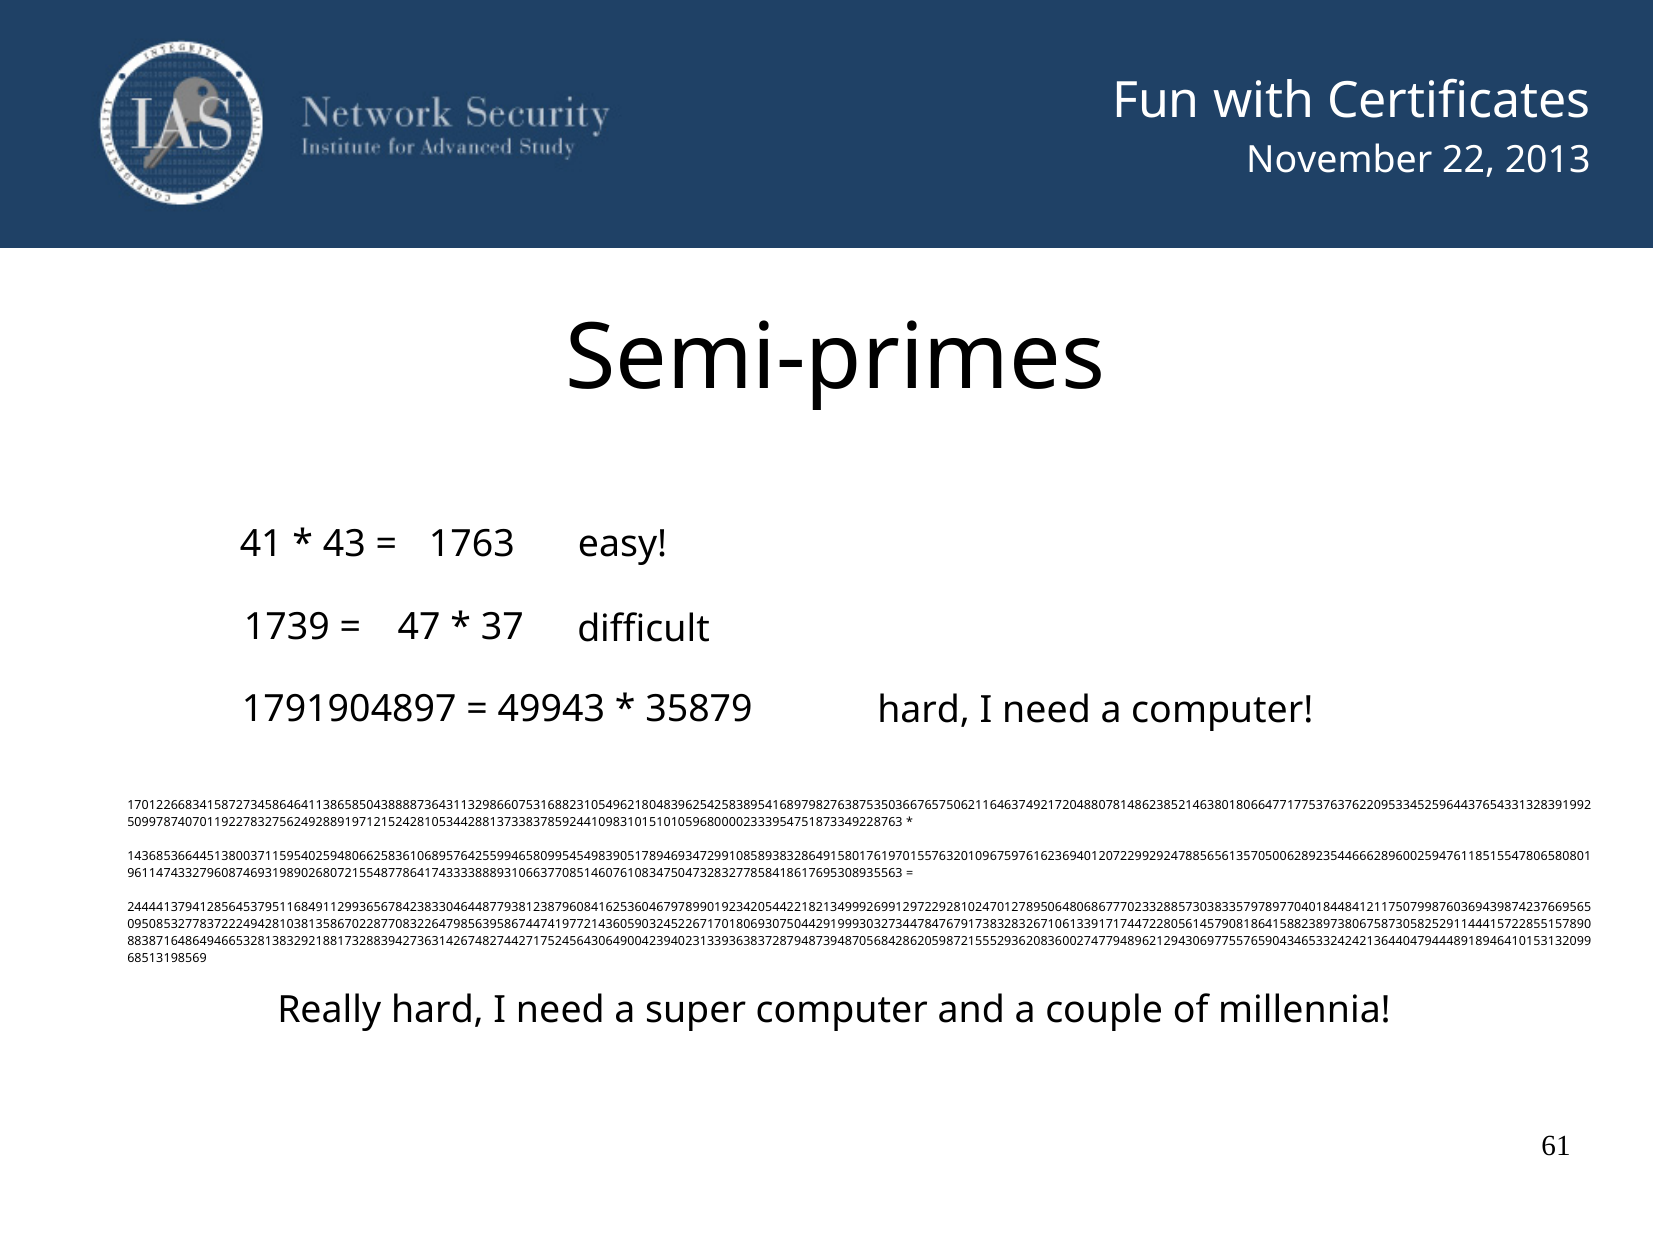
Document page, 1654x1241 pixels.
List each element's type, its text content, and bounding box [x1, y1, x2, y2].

text_box hard, I need a computer! [862, 675, 1361, 734]
text_box easy! [563, 508, 696, 567]
text_box 1791904897 = 49943 * 35879 [227, 674, 830, 733]
list Semi-primes [82, 290, 1571, 1088]
text_box 170122668341587273458646411386585043888873643113298660753168823105496218048396254258389541689798276387535036676575062116463749217204880781486238521463801806647717753763762209533452596443765433132839199250997874070119227832756249288919712152428105344288137338378592441098310151010596800002333954751873349228763 * 143685366445138003711595402594806625836106895764255994658099545498390517894693472991085893832864915801761970155763201096759761623694012072299292478856561357050062892354466628960025947611851554780658080196114743327960874693198902680721554877864174333388893106637708514607610834750473283277858418617695308935563 = 24444137941285645379511684911299365678423833046448779381238796084162536046797899019234205442218213499926991297229281024701278950648068677702332885730383357978977040184484121175079987603694398742376695650950853277837222494281038135867022877083226479856395867447419772143605903245226717018069307504429199930327344784767917383283267106133917174472280561457908186415882389738067587305825291144415722855157890883871648649466532813832921881732883942736314267482744271752456430649004239402313393638372879487394870568428620598721555293620836002747794896212943069775576590434653324242136440479444891894641015313209968513198569 [112, 789, 1613, 950]
text_box 41 * 43 = [225, 508, 414, 567]
text_box 1763 [414, 508, 539, 567]
text_box difficult [562, 594, 733, 653]
text_box Really hard, I need a super computer and a couple of millennia! [262, 975, 1490, 1051]
text_box 47 * 37 [382, 592, 551, 652]
picture [0, 0, 1653, 248]
text_box 1739 = [229, 592, 382, 652]
